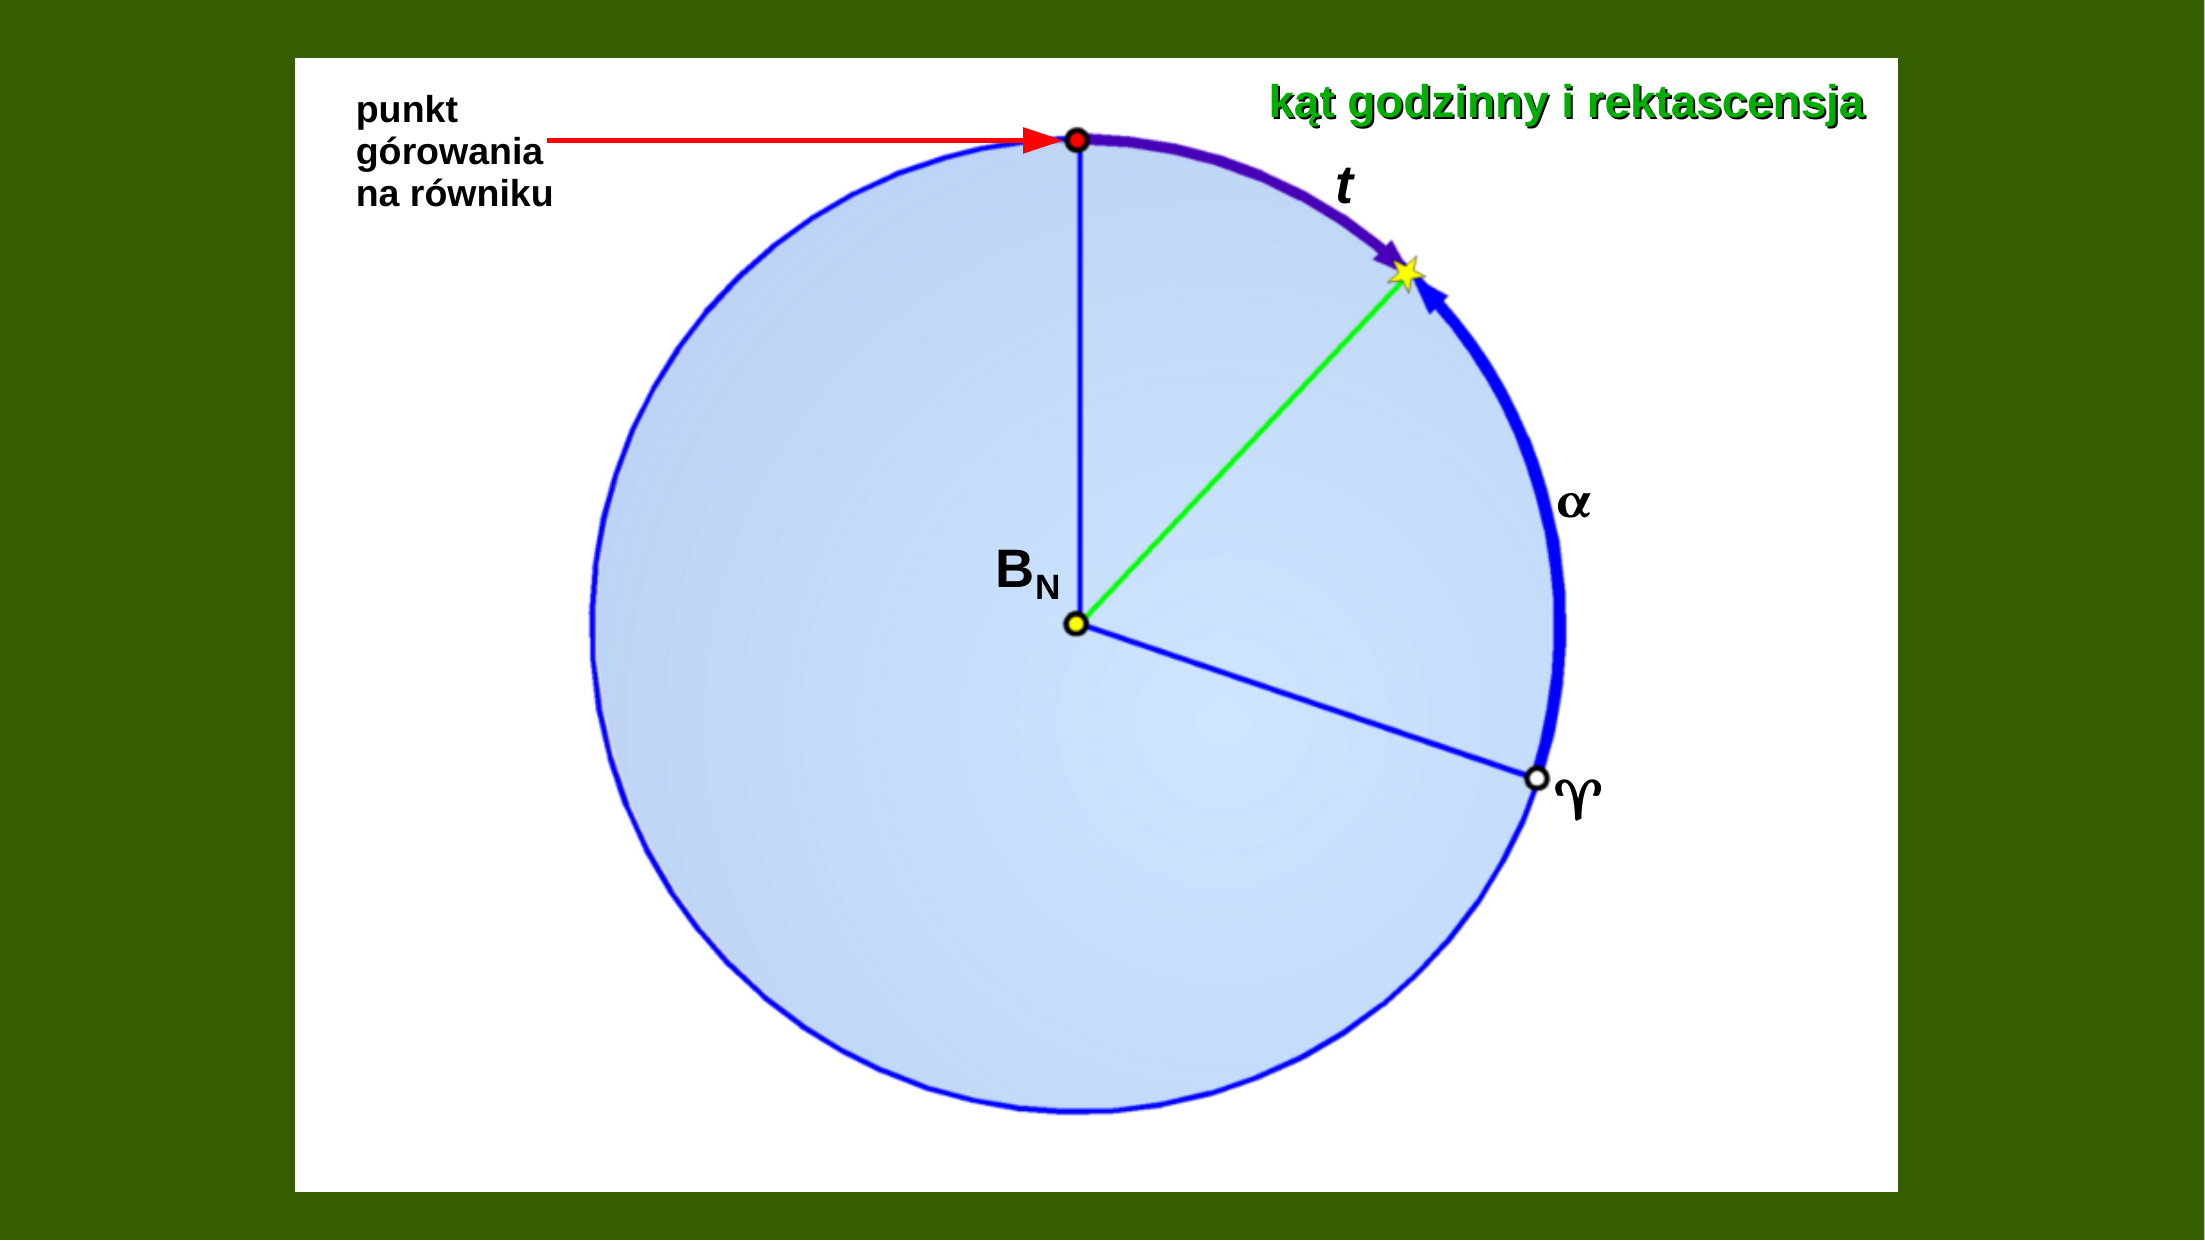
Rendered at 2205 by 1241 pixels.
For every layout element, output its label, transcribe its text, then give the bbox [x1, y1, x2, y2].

text_box α [1541, 461, 1607, 539]
text_box punkt górowania na równiku [341, 81, 571, 222]
text_box ♈ [1540, 757, 1619, 835]
text_box kąt godzinny i rektascensja [1253, 68, 1880, 135]
picture [295, 58, 1898, 1192]
text_box BN [981, 531, 1076, 615]
text_box t [1320, 146, 1369, 223]
